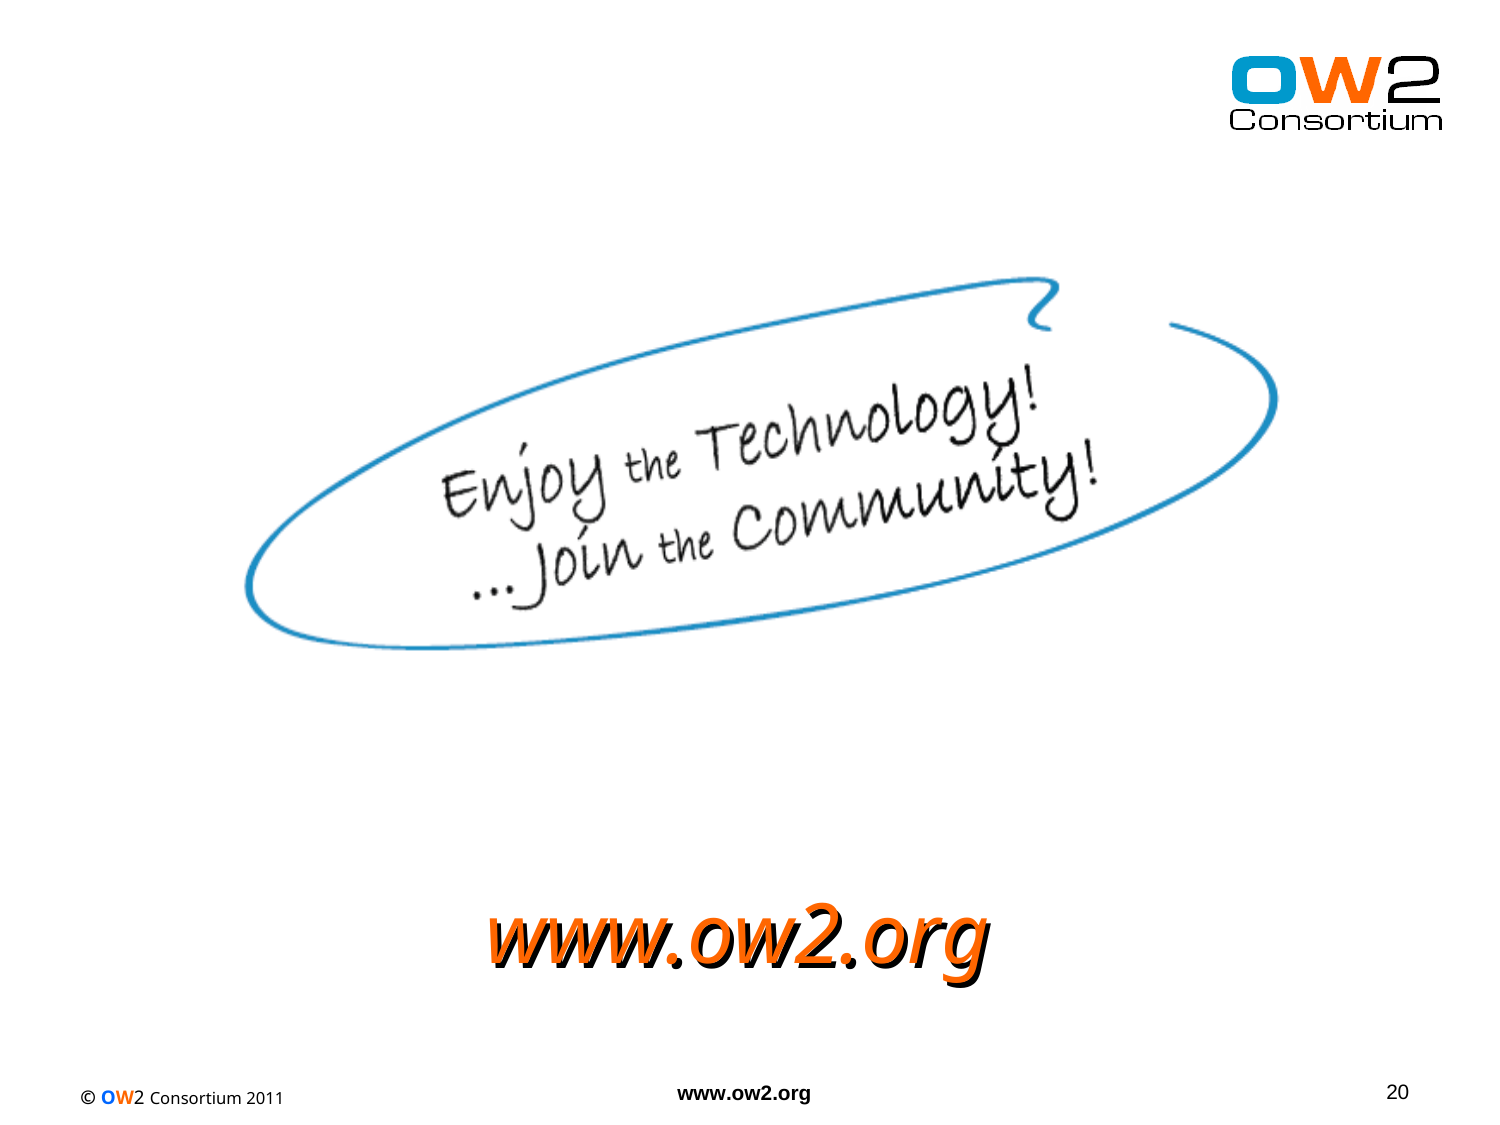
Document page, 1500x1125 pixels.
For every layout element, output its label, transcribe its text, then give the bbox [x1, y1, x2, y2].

picture [1224, 47, 1450, 134]
picture [224, 233, 1288, 687]
title www.ow2.org [237, 843, 1238, 1051]
